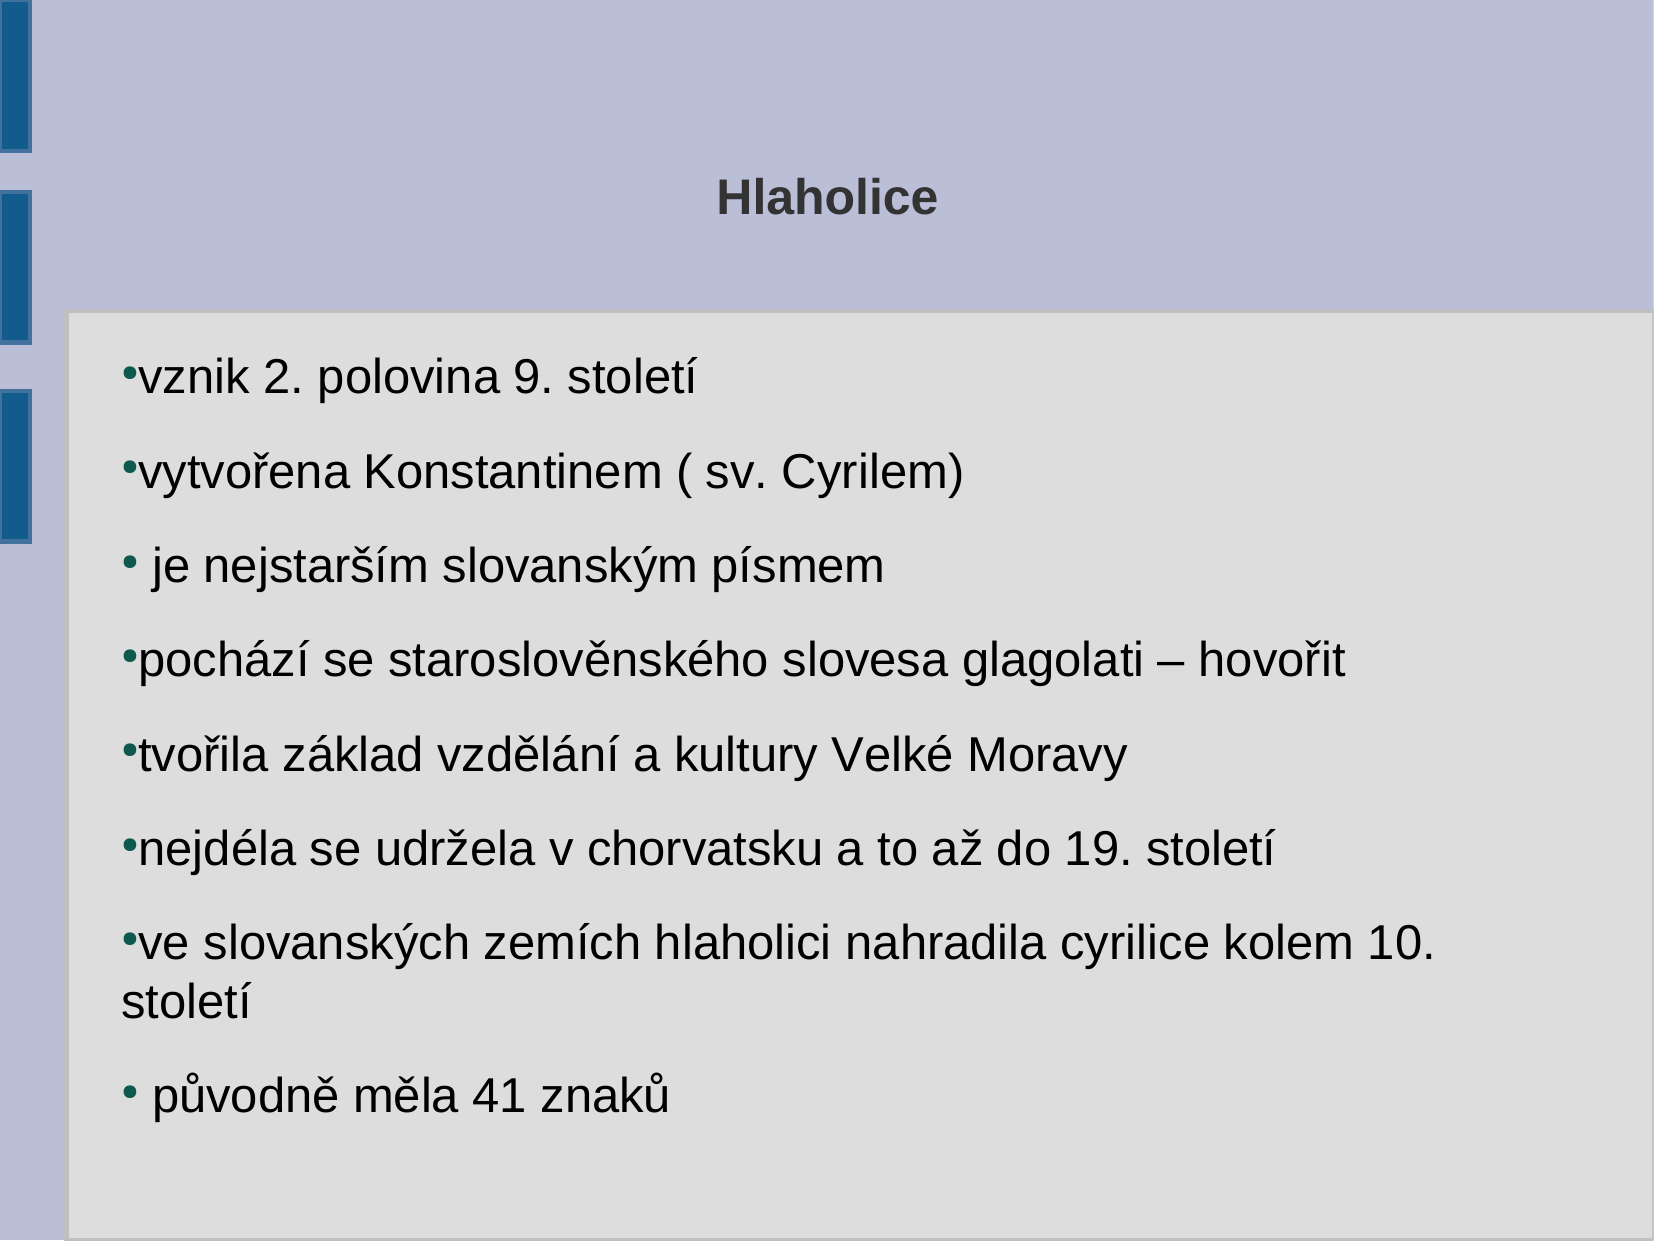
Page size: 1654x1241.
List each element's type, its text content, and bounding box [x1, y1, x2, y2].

title Hlaholice [121, 91, 1534, 299]
list vznik 2. polovina 9. století vytvořena Konstantinem ( sv. Cyrilem) je nejstarším slovanským písmem pochází se staroslověnského slovesa glagolati – hovořit tvořila základ vzdělání a kultury Velké Moravy nejdéla se udržela v chorvatsku a to až do 19. století ve slovanských zemích hlaholici nahradila cyrilice kolem 10. století původně měla 41 znaků [121, 344, 1534, 1127]
